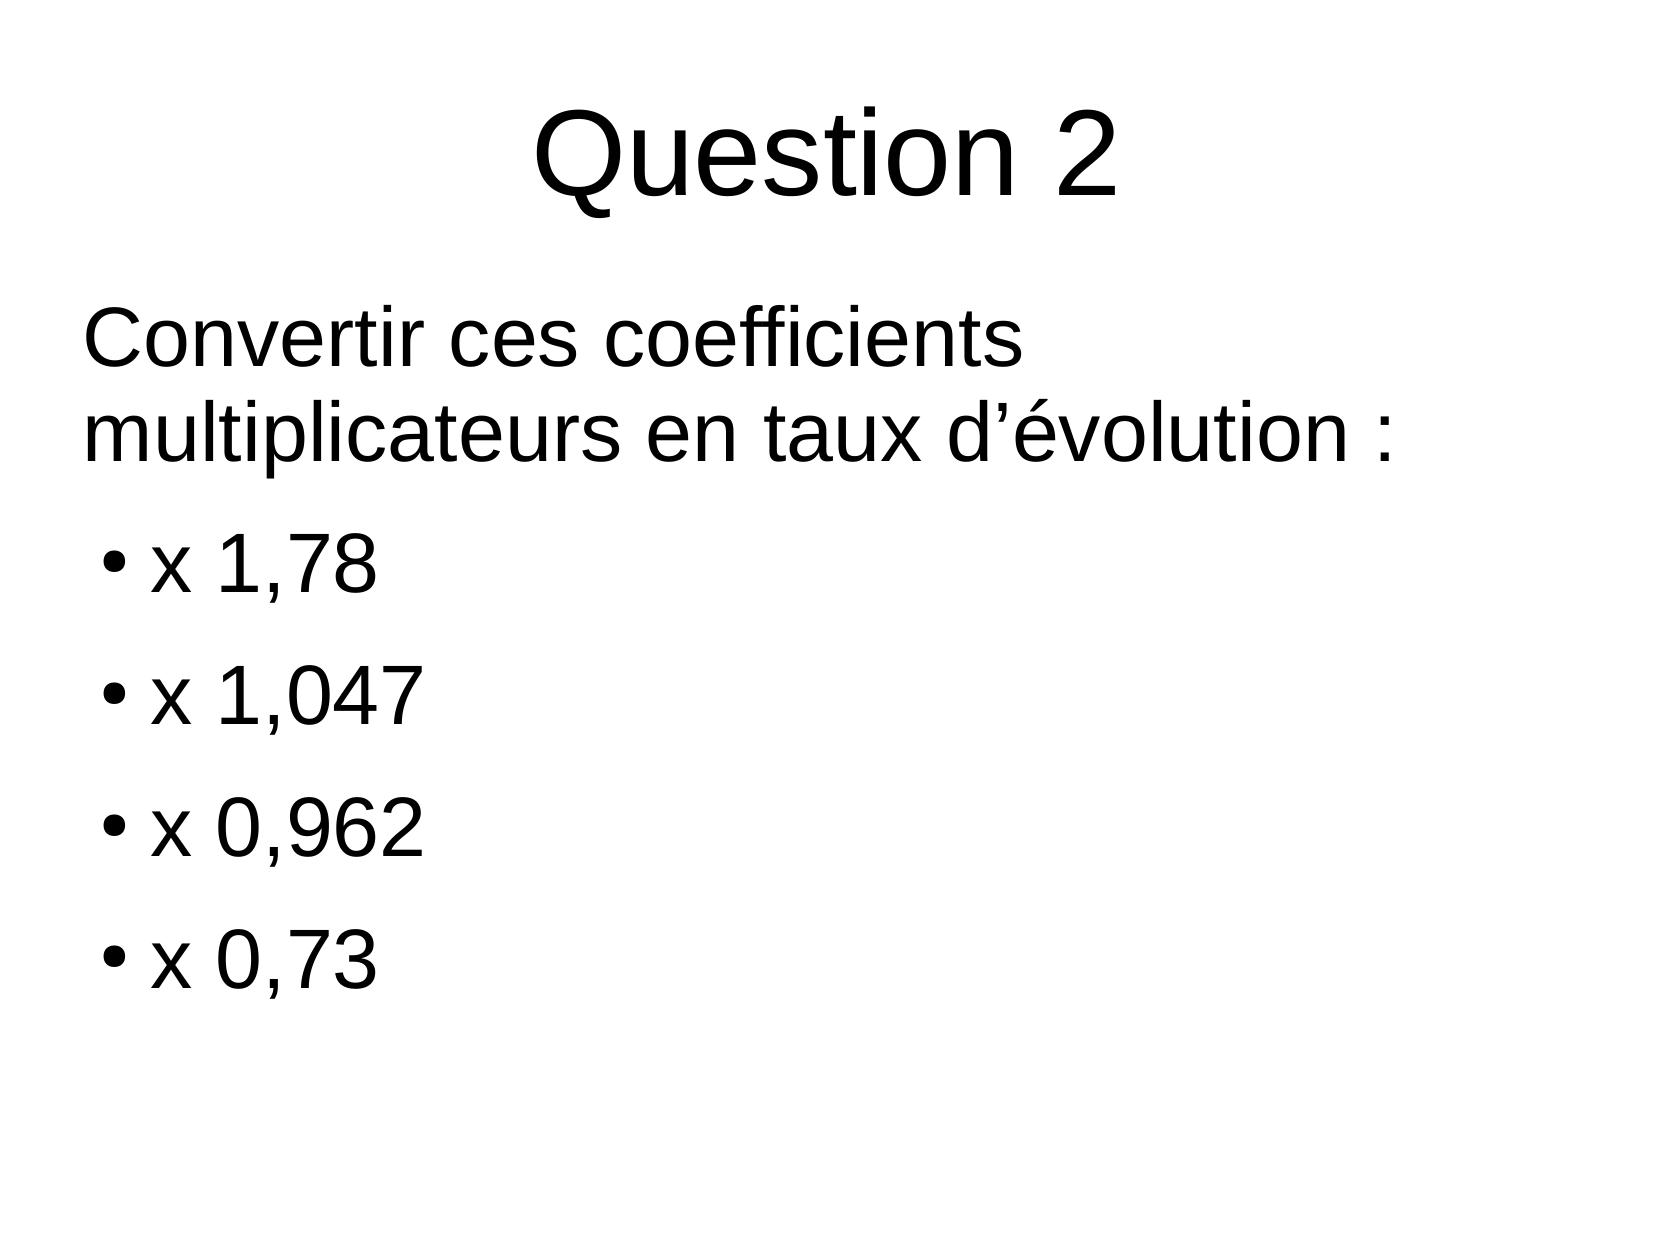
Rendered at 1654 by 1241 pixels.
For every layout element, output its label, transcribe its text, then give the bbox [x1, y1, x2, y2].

list Convertir ces coefficients multiplicateurs en taux d’évolution : x 1,78 x 1,047 x 0,962 x 0,73 [82, 290, 1571, 1010]
title Question 2 [82, 49, 1571, 257]
